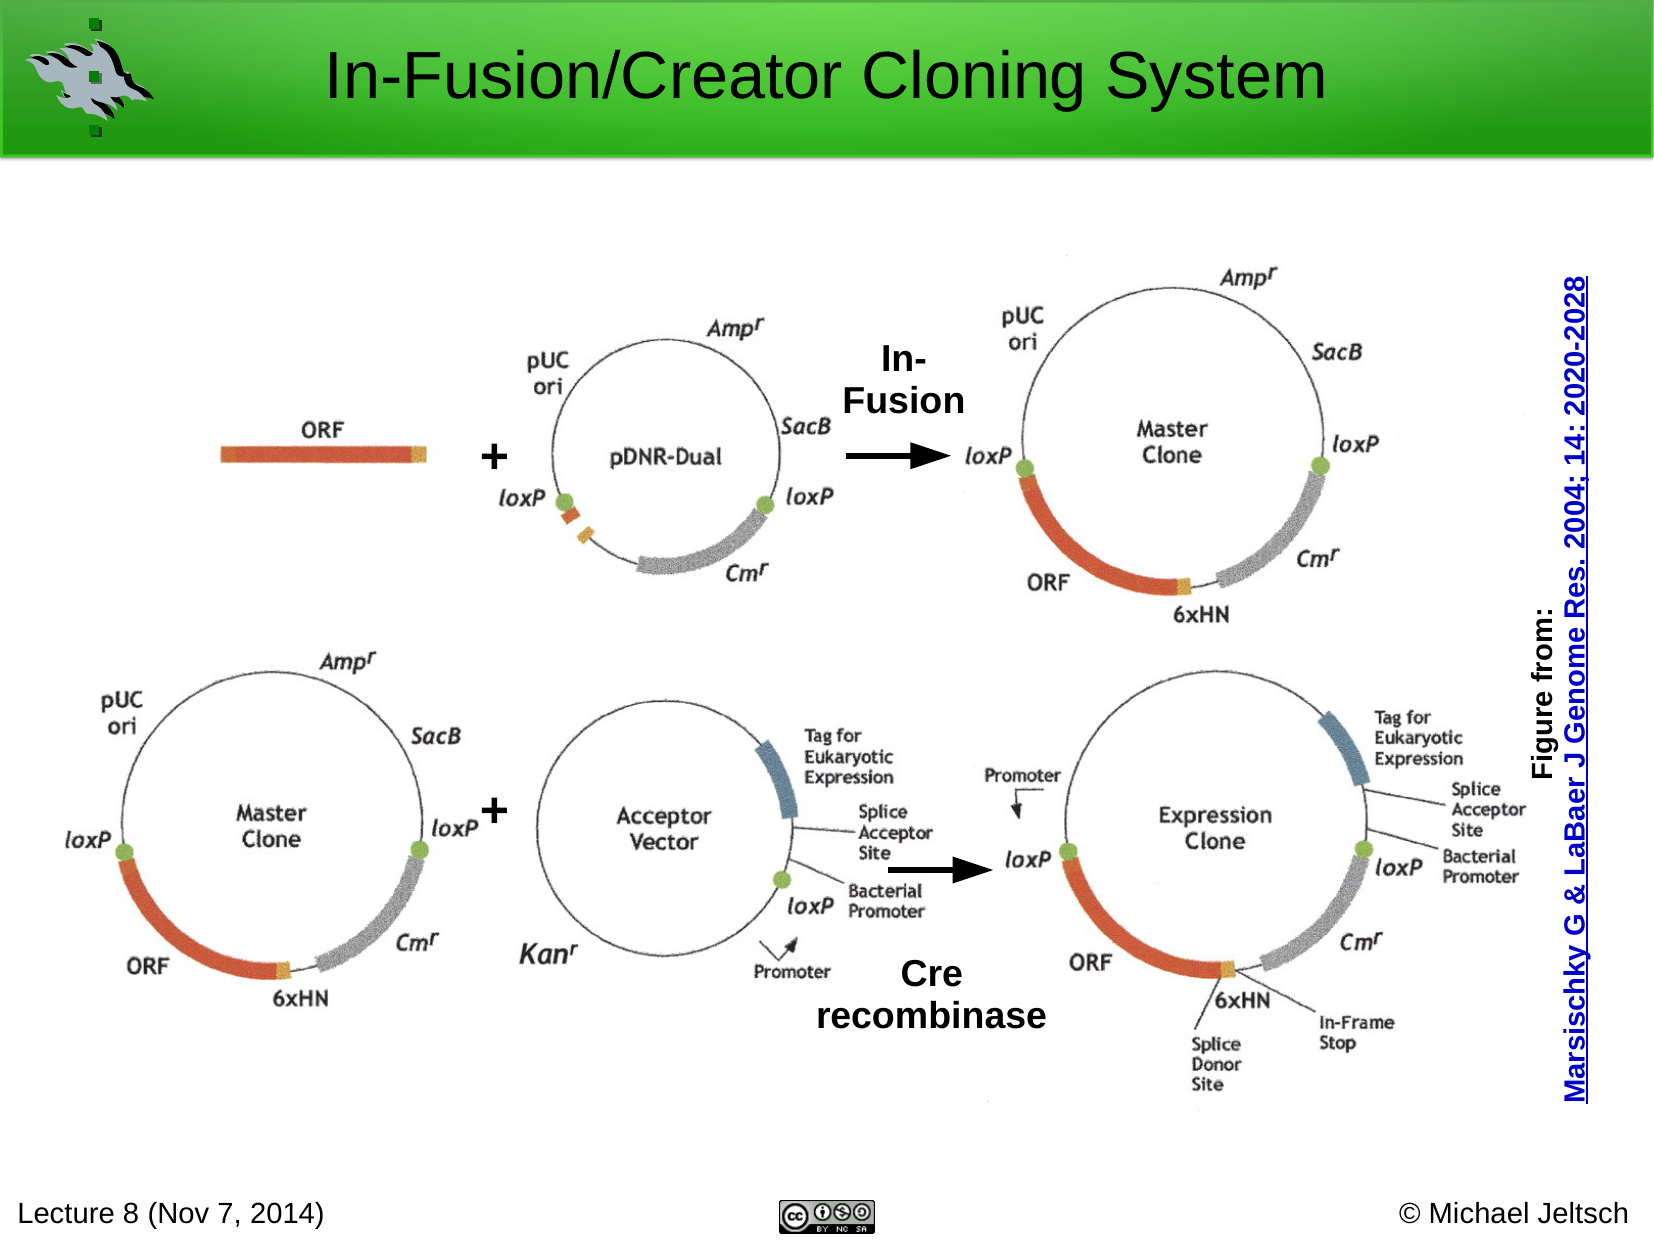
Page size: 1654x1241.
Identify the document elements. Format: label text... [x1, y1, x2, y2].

title In-Fusion/Creator Cloning System [206, 30, 1448, 121]
text_box + [465, 774, 524, 846]
text_box Cre recombinase [801, 945, 1063, 1044]
text_box Figure from: Marsischky G & LaBaer J Genome Res. 2004; 14: 2020-2028 [1526, 188, 1583, 1105]
picture [779, 1200, 875, 1234]
picture [53, 249, 1528, 1115]
text_box In- Fusion [827, 330, 981, 430]
text_box + [465, 420, 524, 492]
